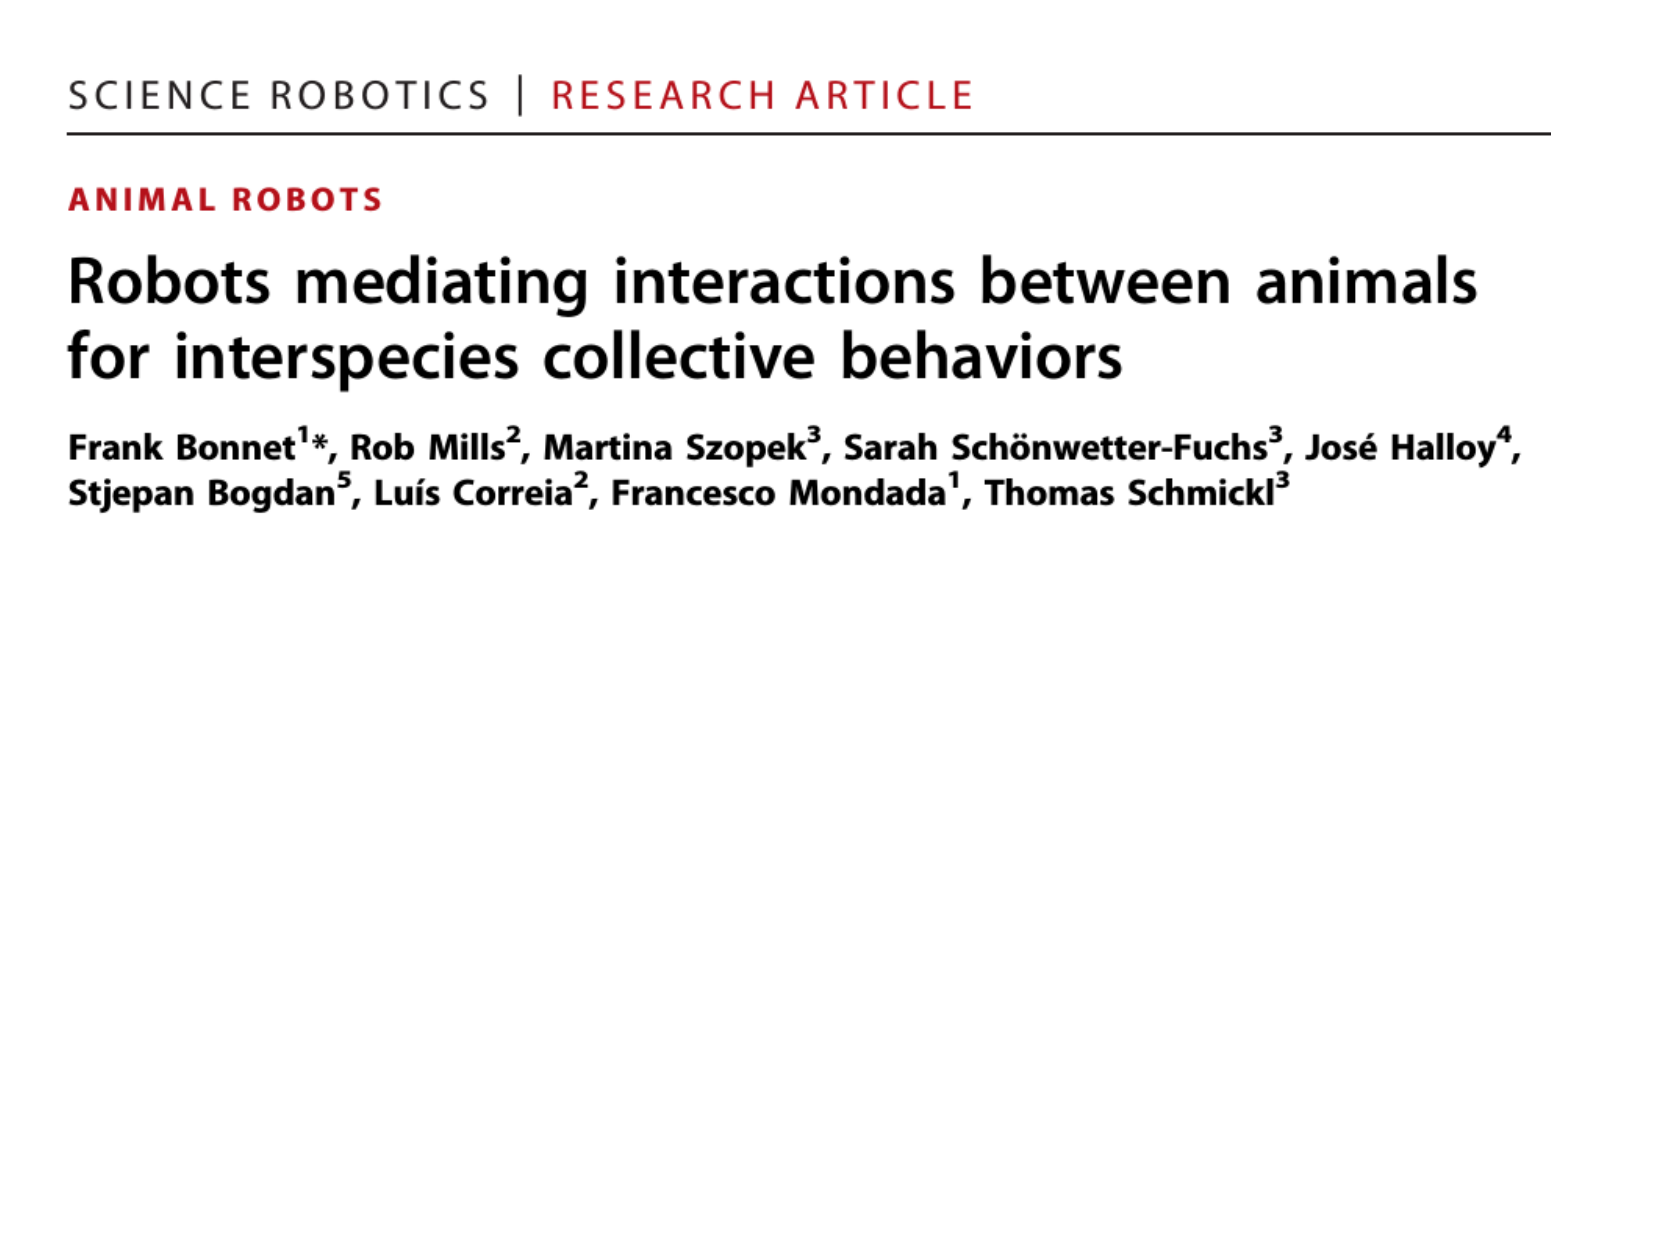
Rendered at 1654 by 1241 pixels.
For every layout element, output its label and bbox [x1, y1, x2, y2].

picture [53, 59, 1551, 535]
